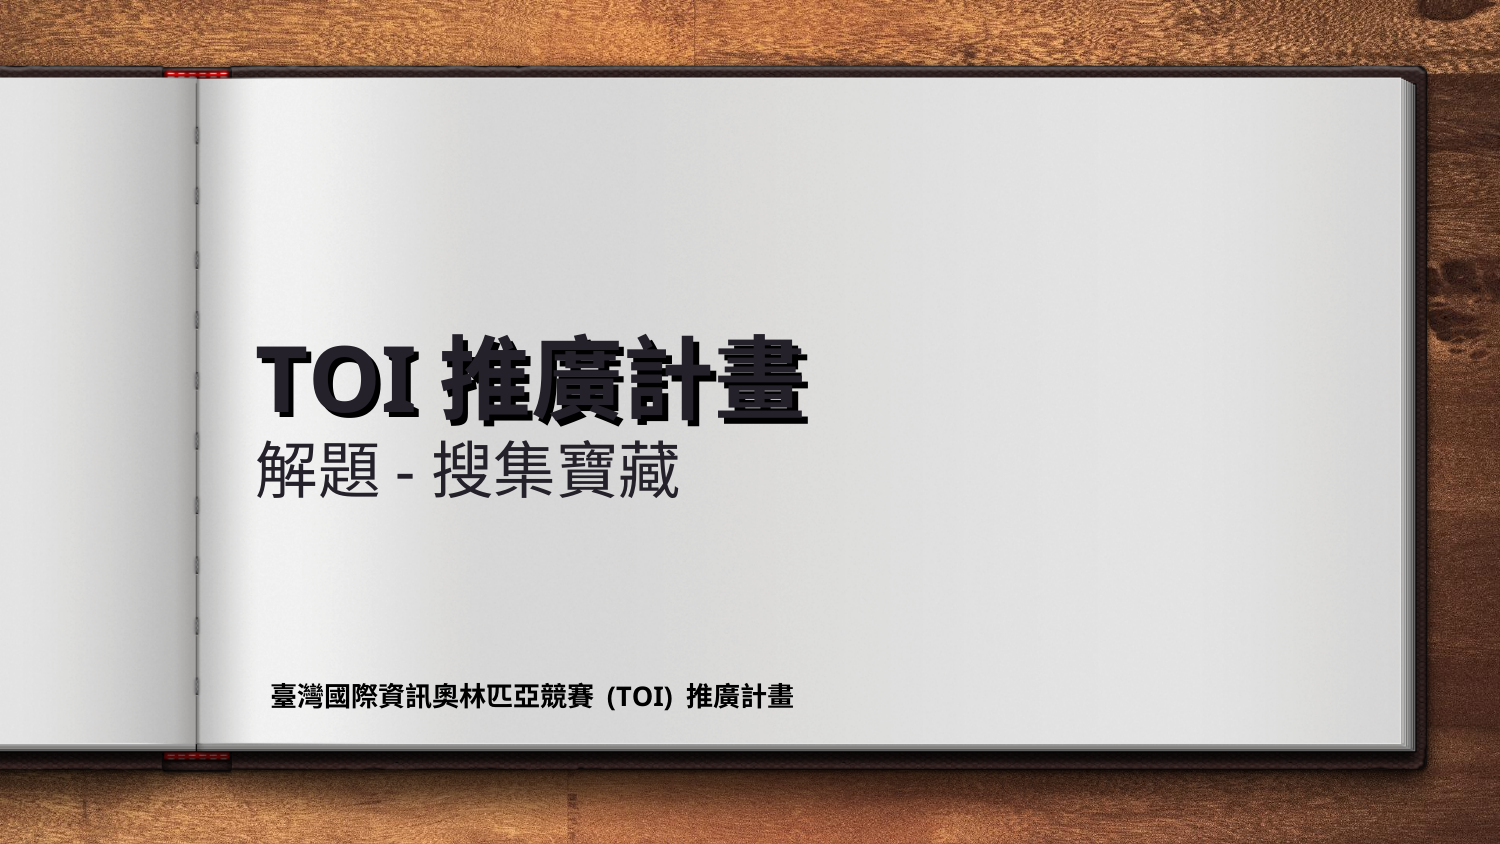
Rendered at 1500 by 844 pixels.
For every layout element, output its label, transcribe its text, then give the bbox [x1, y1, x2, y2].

title TOI推廣計畫 解題-搜集寶藏 [240, 262, 894, 565]
